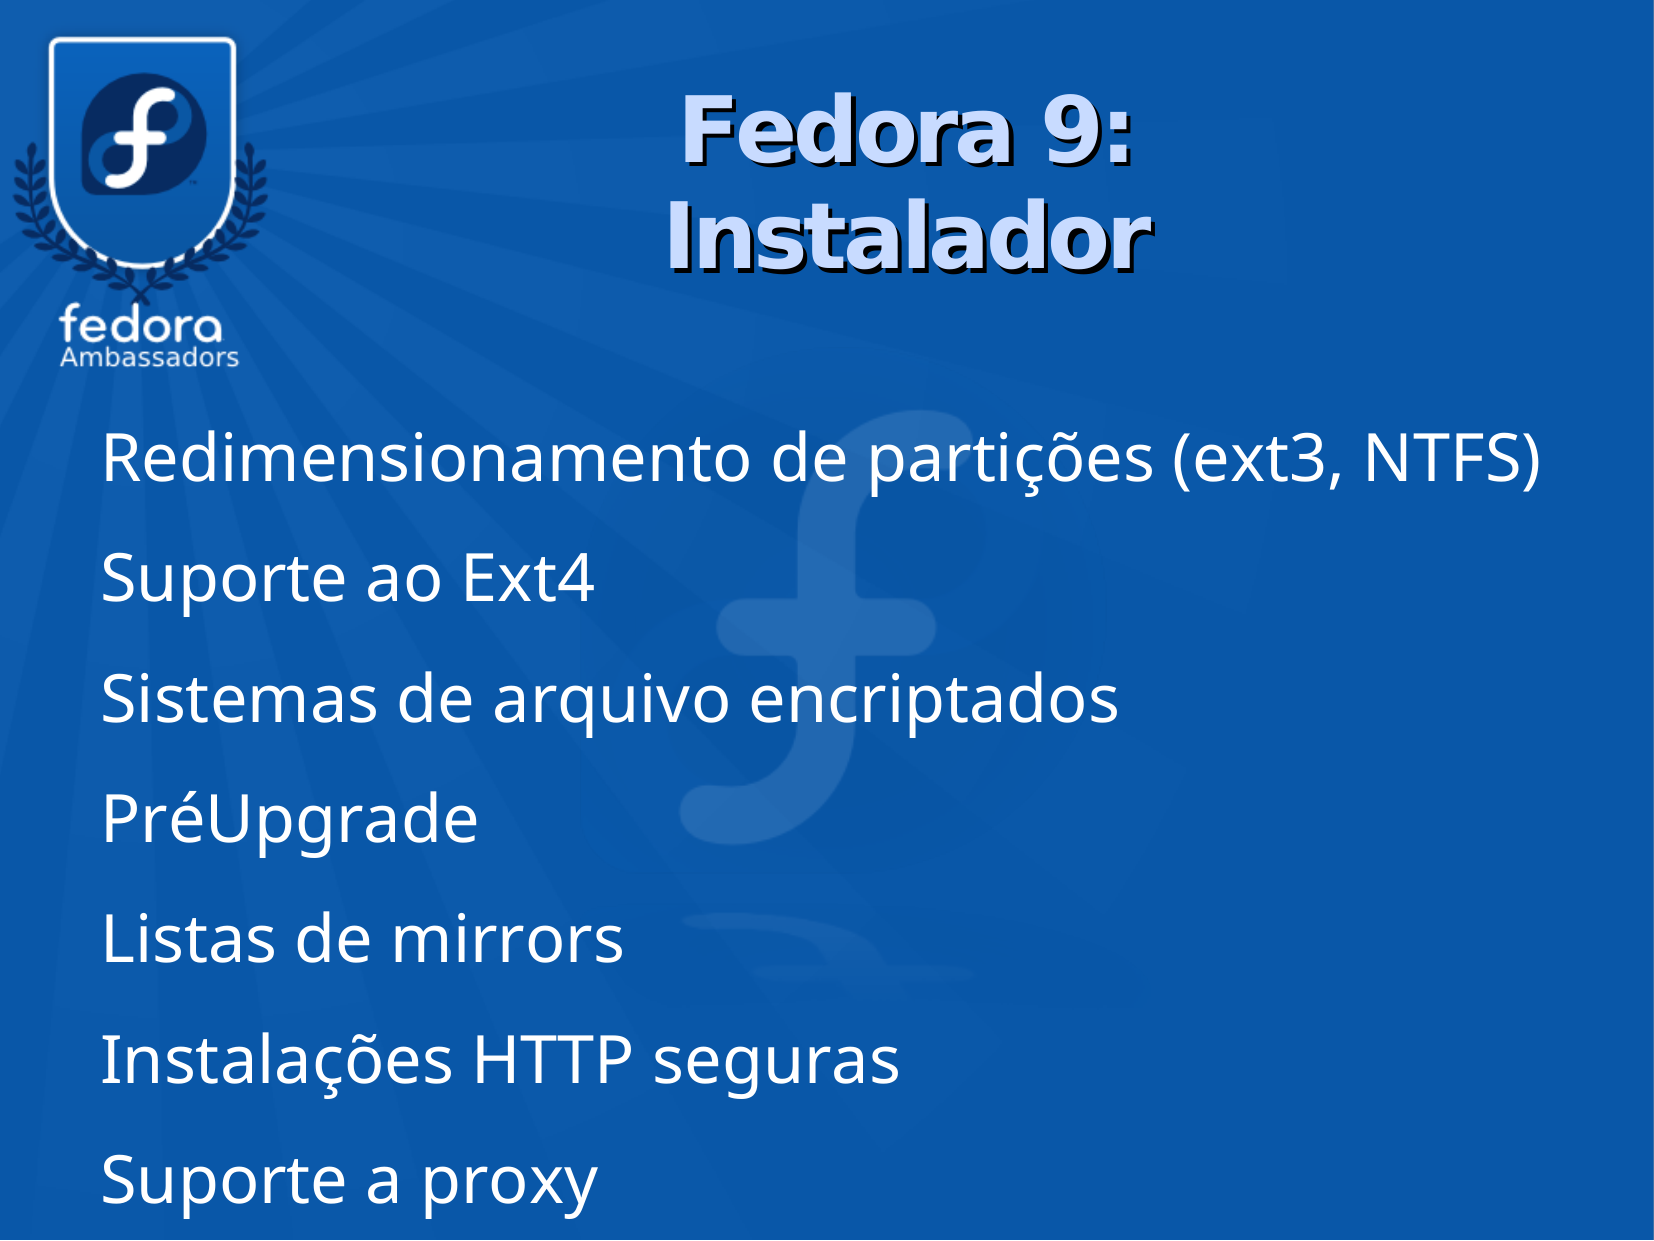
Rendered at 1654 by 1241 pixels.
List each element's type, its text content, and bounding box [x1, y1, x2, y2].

picture [0, 0, 1654, 1240]
list Redimensionamento de partições (ext3, NTFS) Suporte ao Ext4 Sistemas de arquivo encriptados PréUpgrade Listas de mirrors Instalações HTTP seguras Suporte a proxy [82, 410, 1571, 1153]
title Fedora 9: Instalador [160, 76, 1654, 291]
